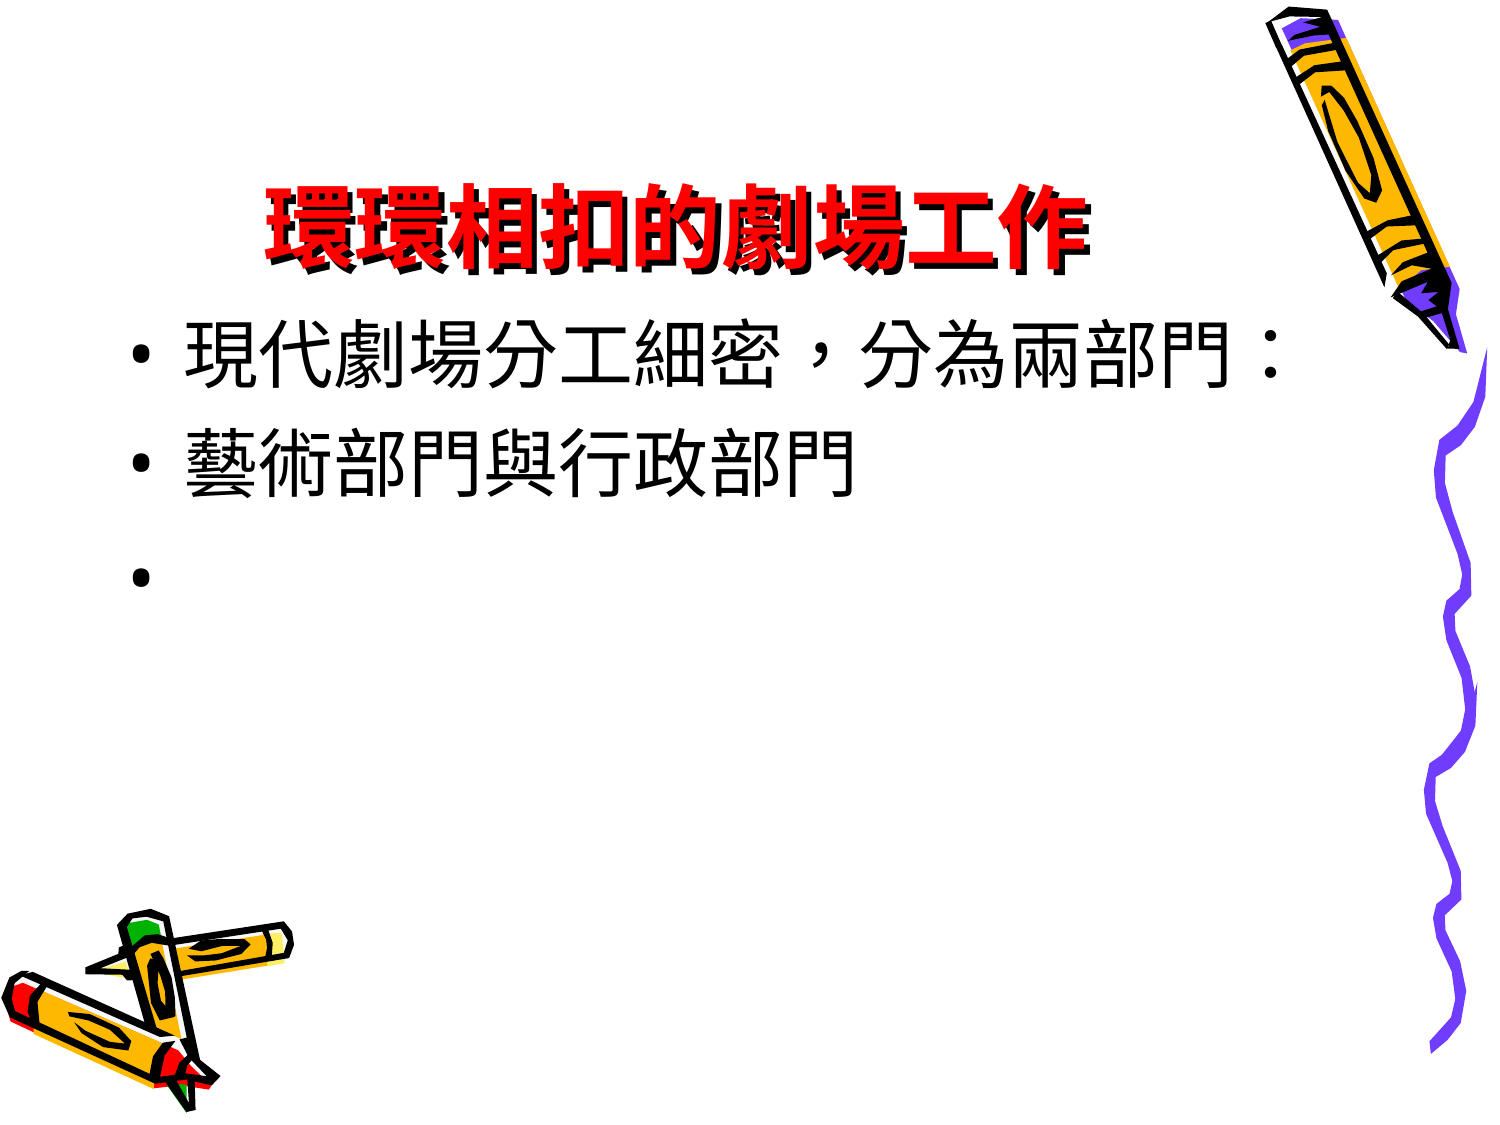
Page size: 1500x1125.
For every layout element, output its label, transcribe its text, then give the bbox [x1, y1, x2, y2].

list 現代劇場分工細密，分為兩部門： 藝術部門與行政部門 [112, 299, 1375, 901]
title 環環相扣的劇場工作 [112, 24, 1240, 288]
